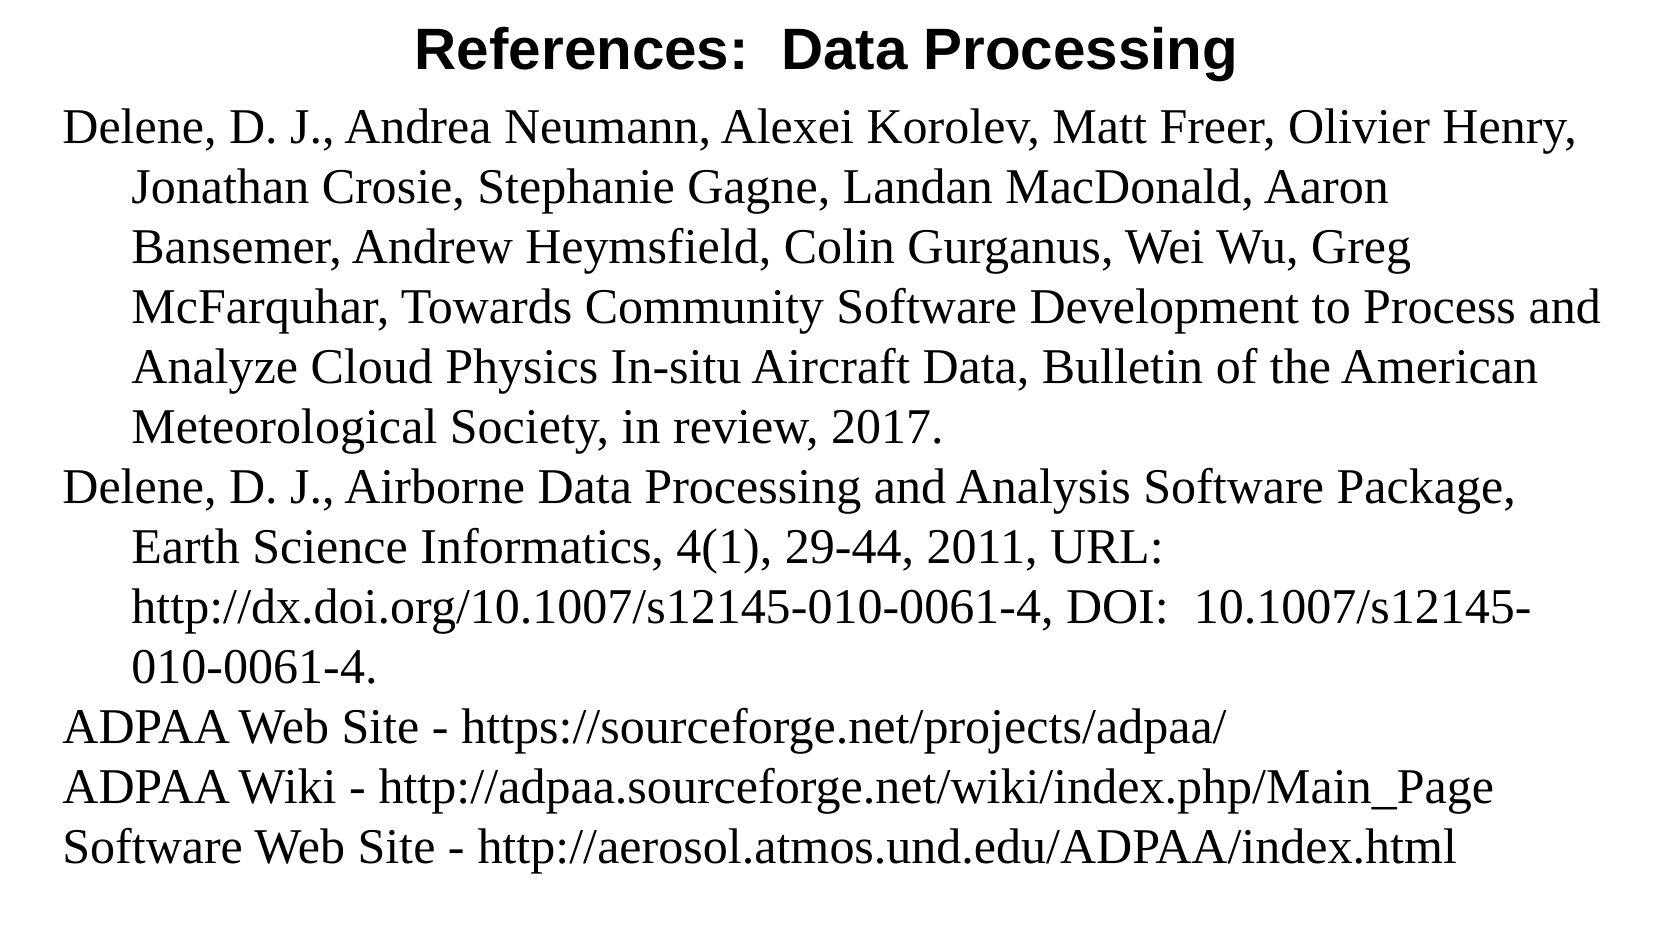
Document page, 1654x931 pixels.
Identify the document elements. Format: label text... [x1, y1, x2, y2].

text_box References: Data Processing [0, 1, 1654, 91]
text_box Delene, D. J., Andrea Neumann, Alexei Korolev, Matt Freer, Olivier Henry, Jonathan Crosie, Stephanie Gagne, Landan MacDonald, Aaron Bansemer, Andrew Heymsfield, Colin Gurganus, Wei Wu, Greg McFarquhar, Towards Community Software Development to Process and Analyze Cloud Physics In-situ Aircraft Data, Bulletin of the American Meteorological Society, in review, 2017. Delene, D. J., Airborne Data Processing and Analysis Software Package, Earth Science Informatics, 4(1), 29-44, 2011, URL: http://dx.doi.org/10.1007/s12145-010-0061-4, DOI: 10.1007/s12145-010-0061-4. ADPAA Web Site - https://sourceforge.net/projects/adpaa/ ADPAA Wiki - http://adpaa.sourceforge.net/wiki/index.php/Main_Page Software Web Site - http://aerosol.atmos.und.edu/ADPAA/index.html [56, 90, 1617, 901]
